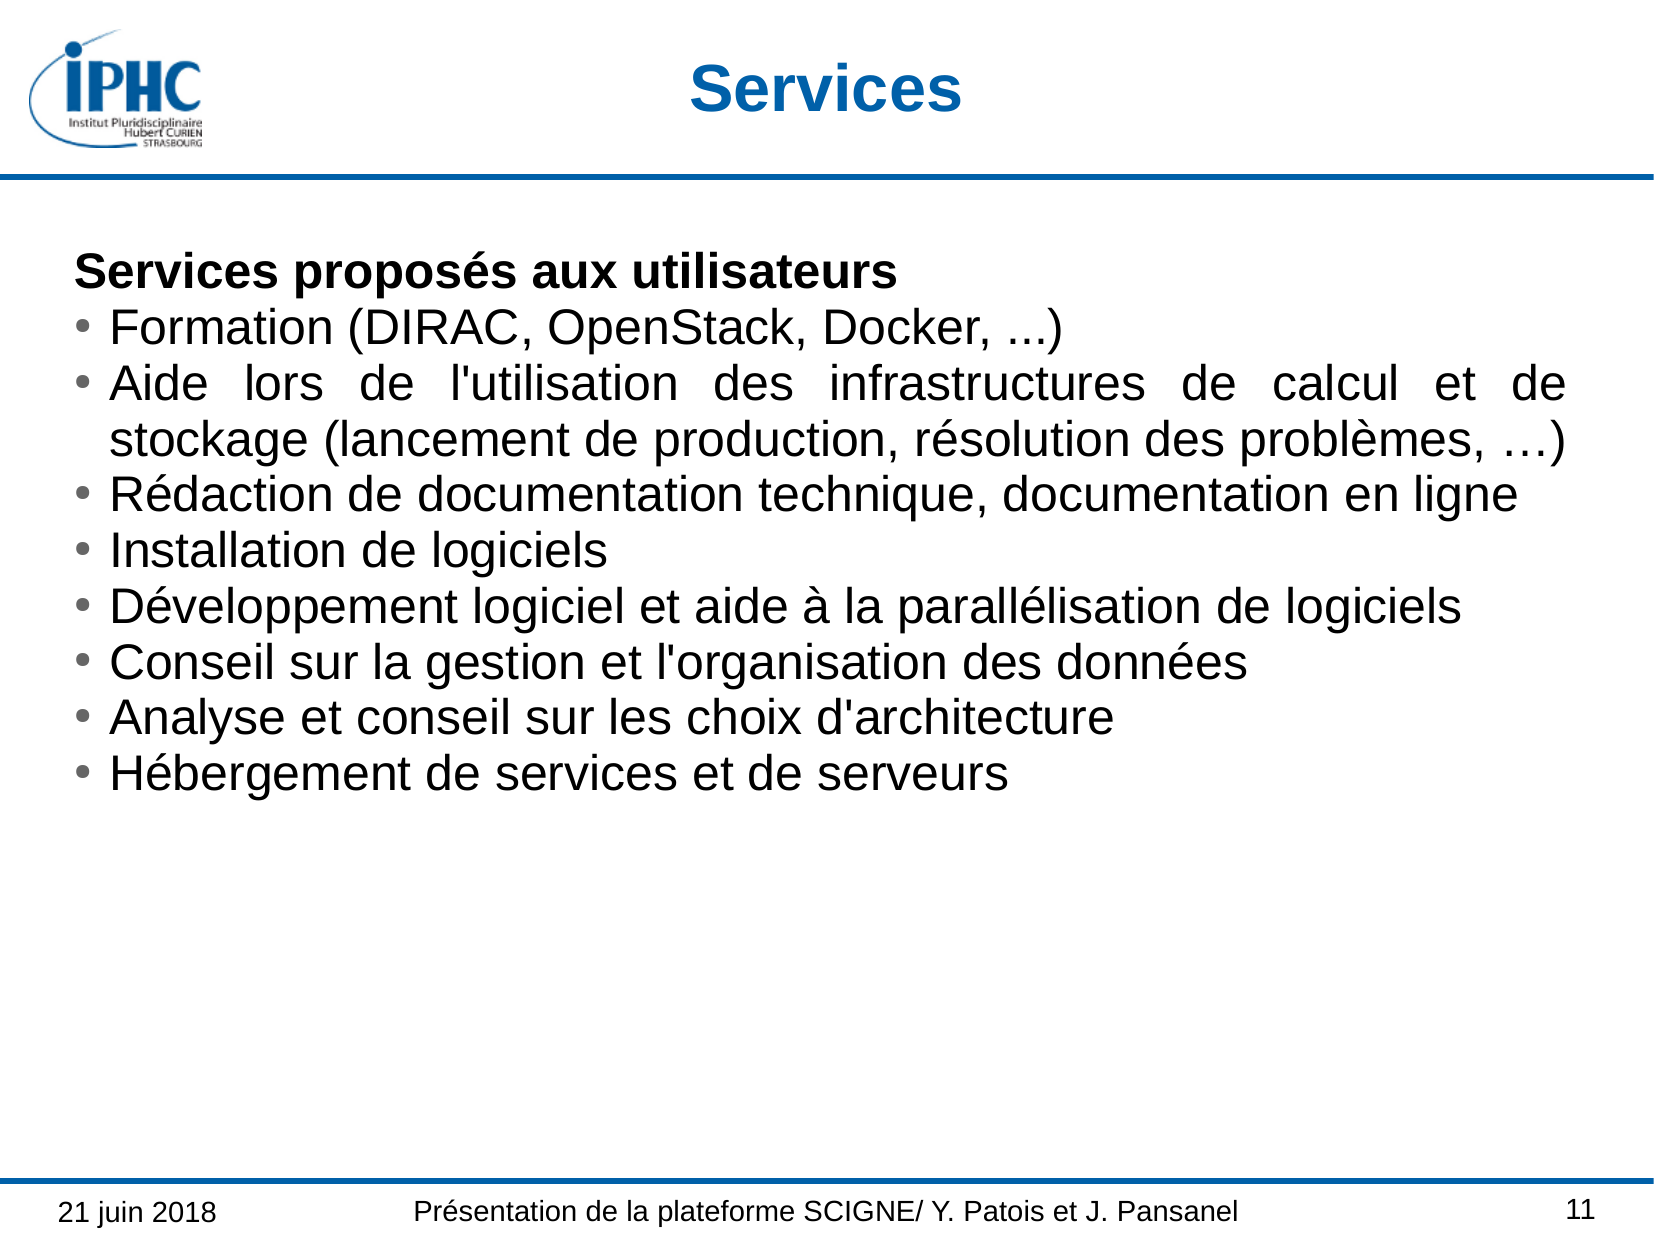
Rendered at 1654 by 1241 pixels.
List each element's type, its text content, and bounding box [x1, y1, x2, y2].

picture [29, 29, 202, 148]
text_box Services proposés aux utilisateurs Formation (DIRAC, OpenStack, Docker, ...) Aide lors de l'utilisation des infrastructures de calcul et de stockage (lancement de production, résolution des problèmes, …) Rédaction de documentation technique, documentation en ligne Installation de logiciels Développement logiciel et aide à la parallélisation de logiciels Conseil sur la gestion et l'organisation des données Analyse et conseil sur les choix d'architecture Hébergement de services et de serveurs [59, 236, 1595, 809]
text_box Services [674, 43, 980, 134]
